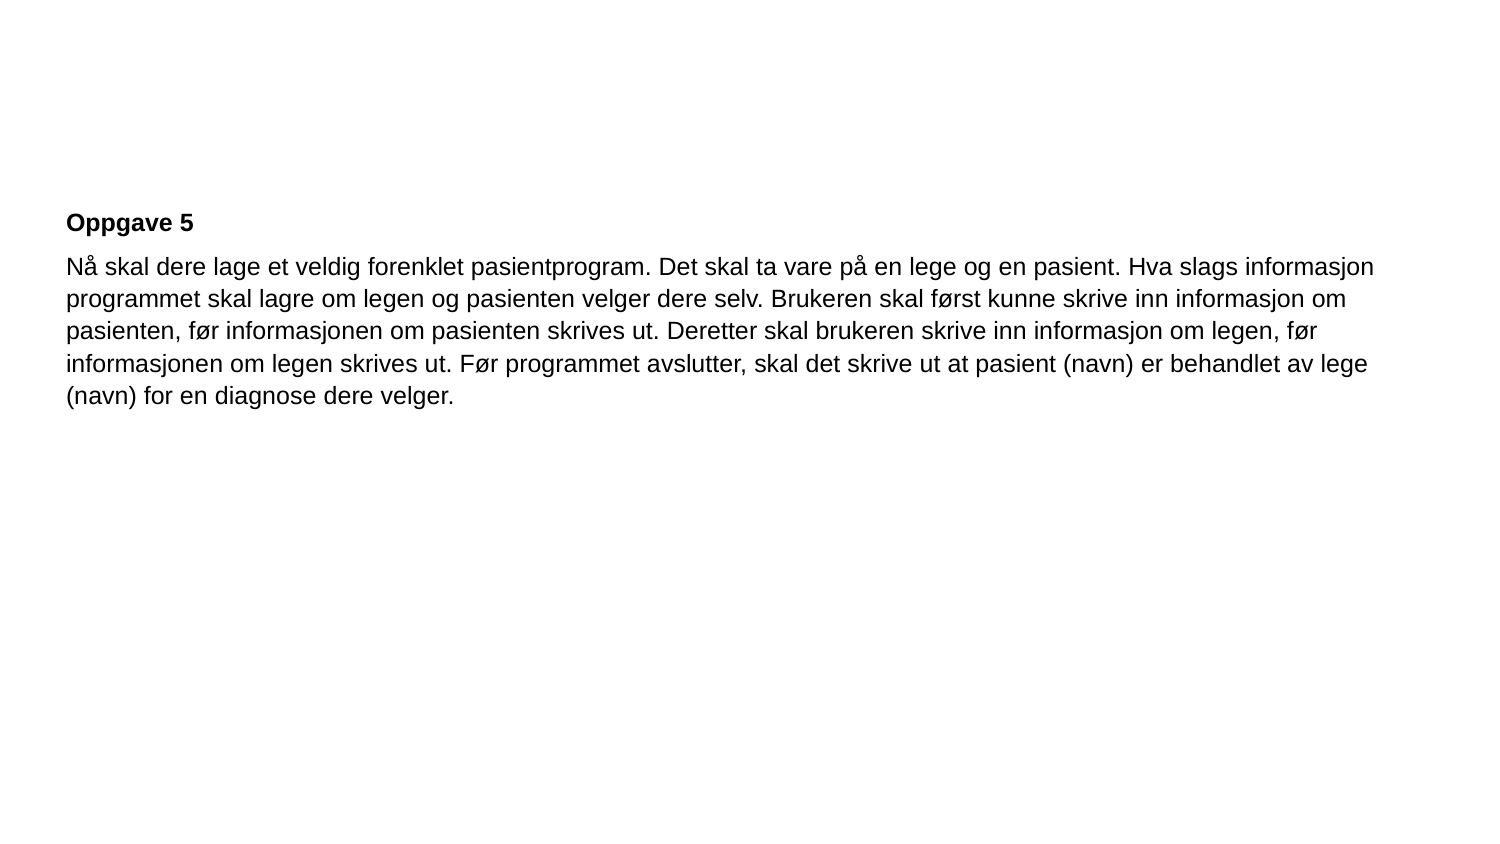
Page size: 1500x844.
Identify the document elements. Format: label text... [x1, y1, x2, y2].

list Oppgave 5 Nå skal dere lage et veldig forenklet pasientprogram. Det skal ta vare på en lege og en pasient. Hva slags informasjon programmet skal lagre om legen og pasienten velger dere selv. Brukeren skal først kunne skrive inn informasjon om pasienten, før informasjonen om pasienten skrives ut. Deretter skal brukeren skrive inn informasjon om legen, før informasjonen om legen skrives ut. Før programmet avslutter, skal det skrive ut at pasient (navn) er behandlet av lege (navn) for en diagnose dere velger. [51, 189, 1449, 750]
